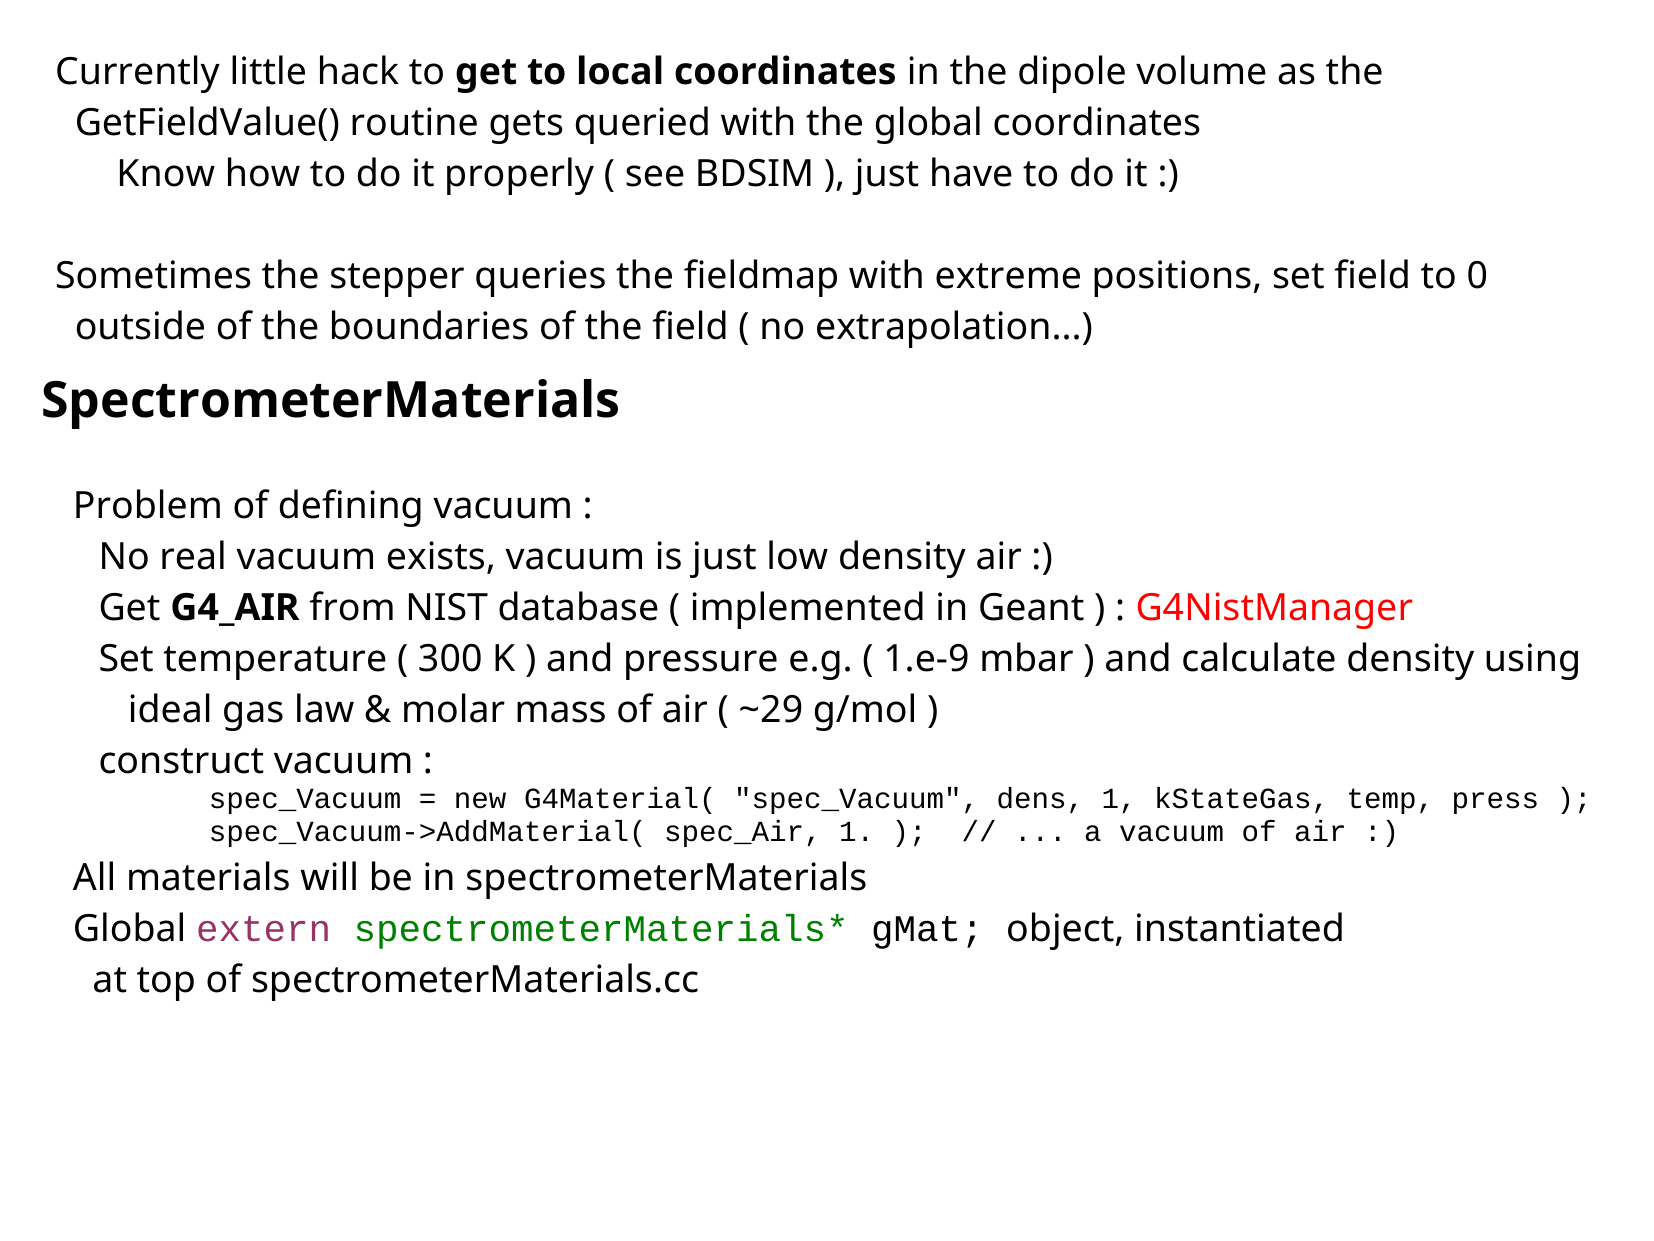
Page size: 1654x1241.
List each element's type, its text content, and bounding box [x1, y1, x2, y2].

text_box Problem of defining vacuum : No real vacuum exists, vacuum is just low density air :) Get G4_AIR from NIST database ( implemented in Geant ) : G4NistManager Set temperature ( 300 K ) and pressure e.g. ( 1.e-9 mbar ) and calculate density using ideal gas law & molar mass of air ( ~29 g/mol ) construct vacuum : spec_Vacuum = new G4Material( "spec_Vacuum", dens, 1, kStateGas, temp, press ); spec_Vacuum->AddMaterial( spec_Air, 1. ); // ... a vacuum of air :) All materials will be in spectrometerMaterials Global extern spectrometerMaterials* gMat; object, instantiated at top of spectrometerMaterials.cc [48, 470, 1587, 1009]
text_box SpectrometerMaterials [26, 356, 596, 433]
text_box Currently little hack to get to local coordinates in the dipole volume as the GetFieldValue() routine gets queried with the global coordinates Know how to do it properly ( see BDSIM ), just have to do it :) Sometimes the stepper queries the fieldmap with extreme positions, set field to 0 outside of the boundaries of the field ( no extrapolation...) [30, 37, 1434, 370]
